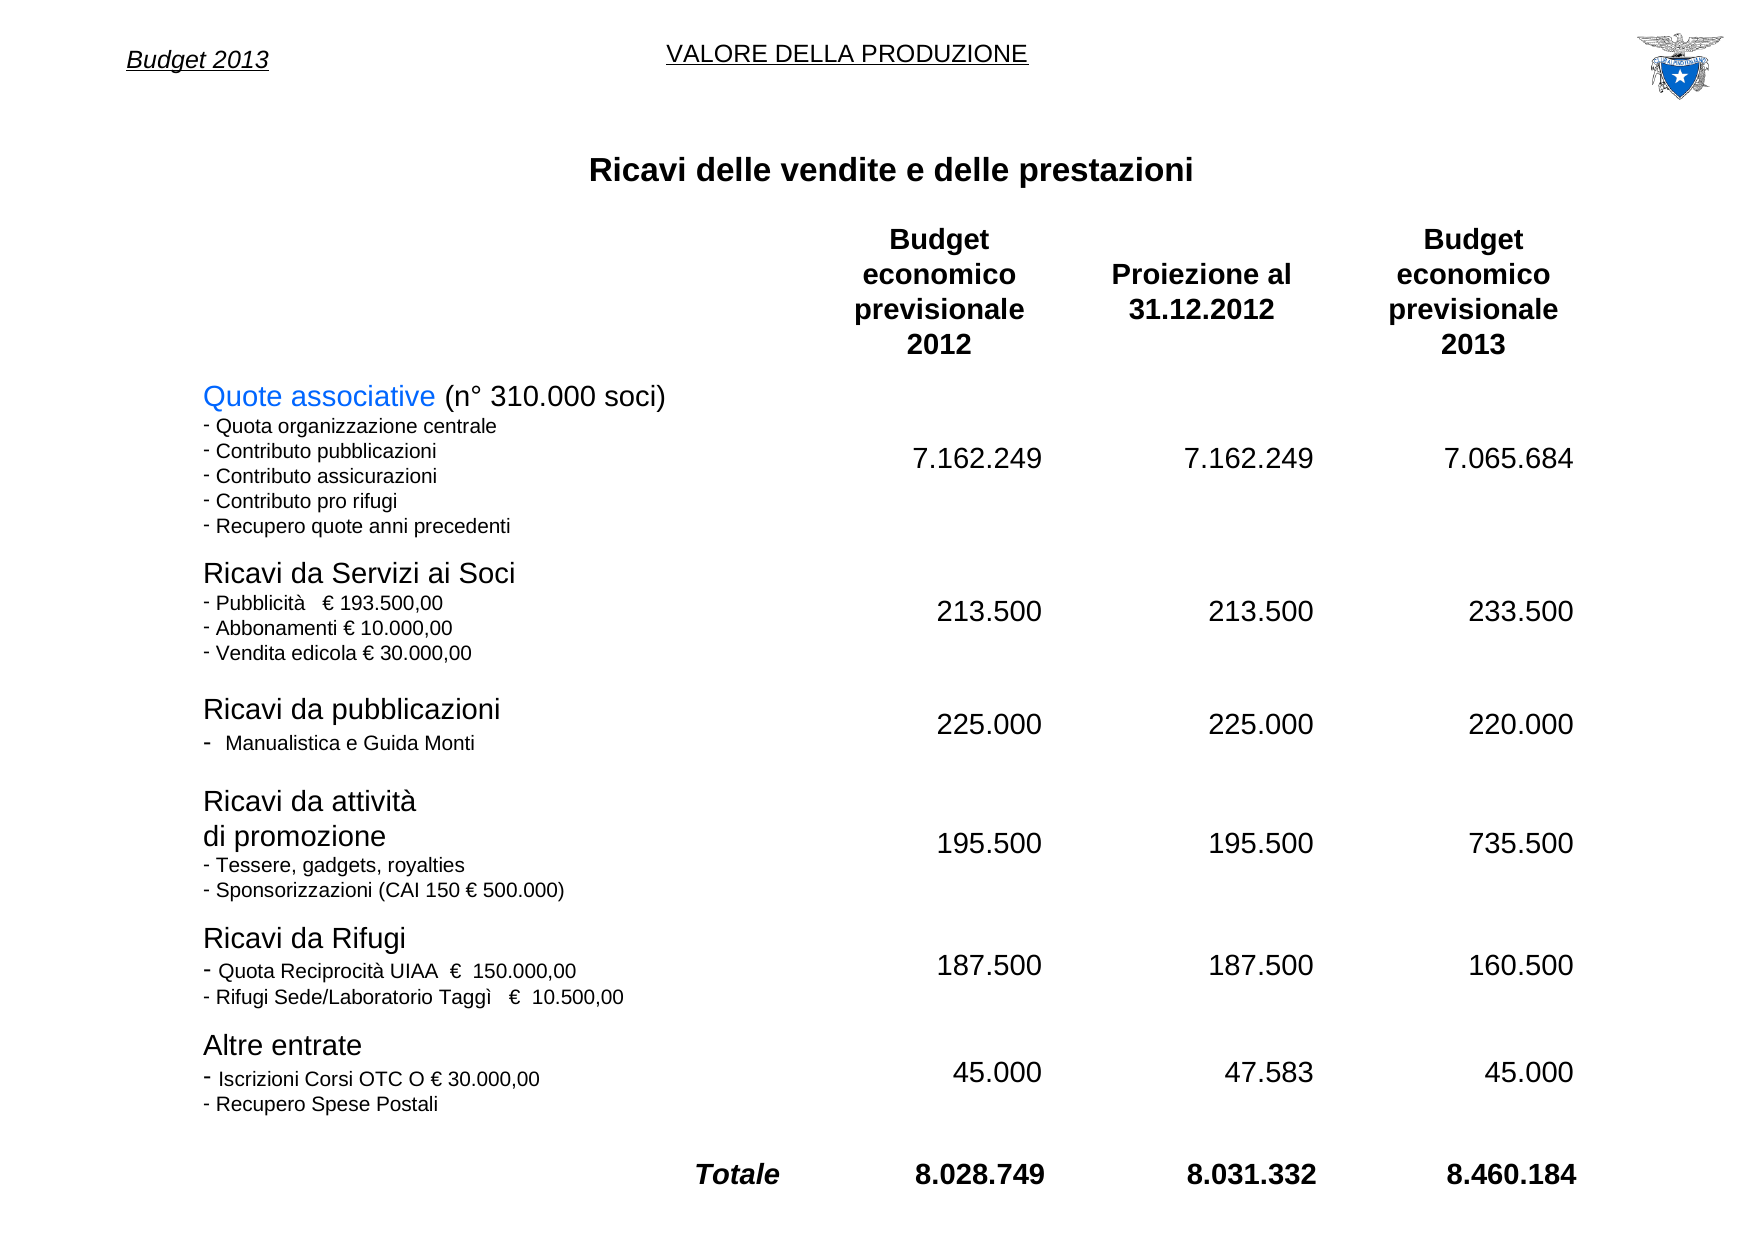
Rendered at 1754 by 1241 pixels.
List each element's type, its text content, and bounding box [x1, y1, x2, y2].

table_cell 213.500 [801, 546, 1066, 673]
table_cell 8.028.749 [801, 1125, 1066, 1220]
table_cell Altre entrate Iscrizioni Corsi OTC O € 30.000,00 Recupero Spese Postali [186, 1017, 801, 1125]
text_box Budget 2013 [50, 35, 346, 81]
table_cell 187.500 [801, 910, 1066, 1017]
table_cell 45.000 [801, 1017, 1066, 1125]
picture [1633, 29, 1728, 108]
table_cell 195.500 [801, 773, 1066, 910]
table_cell 7.162.249 [801, 369, 1066, 546]
table_cell Quote associative (n° 310.000 soci) Quota organizzazione centrale Contributo pubblicazioni Contributo assicurazioni Contributo pro rifugi Recupero quote anni precedenti [186, 369, 801, 546]
table_header VALORE DELLA PRODUZIONE [263, 30, 1432, 75]
table_cell 213.500 [1066, 546, 1338, 673]
table_cell Totale [186, 1125, 801, 1220]
table_cell 195.500 [1066, 773, 1338, 910]
table_cell Budget economico previsionale 2013 [1338, 212, 1598, 369]
table_cell 7.065.684 [1338, 369, 1598, 546]
table_cell Ricavi da attività di promozione Tessere, gadgets, royalties Sponsorizzazioni (CAI 150 € 500.000) [186, 773, 801, 910]
table_cell 8.031.332 [1066, 1125, 1338, 1220]
table_cell 225.000 [1066, 673, 1338, 773]
table_cell Ricavi da Servizi ai Soci Pubblicità € 193.500,00 Abbonamenti € 10.000,00 Vendita edicola € 30.000,00 [186, 546, 801, 673]
table_cell [186, 212, 801, 369]
table_cell 7.162.249 [1066, 369, 1338, 546]
table_cell 160.500 [1338, 910, 1598, 1017]
table_cell Ricavi da Rifugi Quota Reciprocità UIAA € 150.000,00 Rifugi Sede/Laboratorio Taggì € 10.500,00 [186, 910, 801, 1017]
table_cell 735.500 [1338, 773, 1598, 910]
table_cell 45.000 [1338, 1017, 1598, 1125]
table_cell 187.500 [1066, 910, 1338, 1017]
table_cell 47.583 [1066, 1017, 1338, 1125]
table_cell Proiezione al 31.12.2012 [1066, 212, 1338, 369]
table_cell Ricavi da pubblicazioni - Manualistica e Guida Monti [186, 673, 801, 773]
table_cell 233.500 [1338, 546, 1598, 673]
table_cell Budget economico previsionale 2012 [801, 212, 1066, 369]
table_cell 225.000 [801, 673, 1066, 773]
table_header Ricavi delle vendite e delle prestazioni [186, 124, 1598, 212]
table_cell 8.460.184 [1338, 1125, 1598, 1220]
table_cell 220.000 [1338, 673, 1598, 773]
